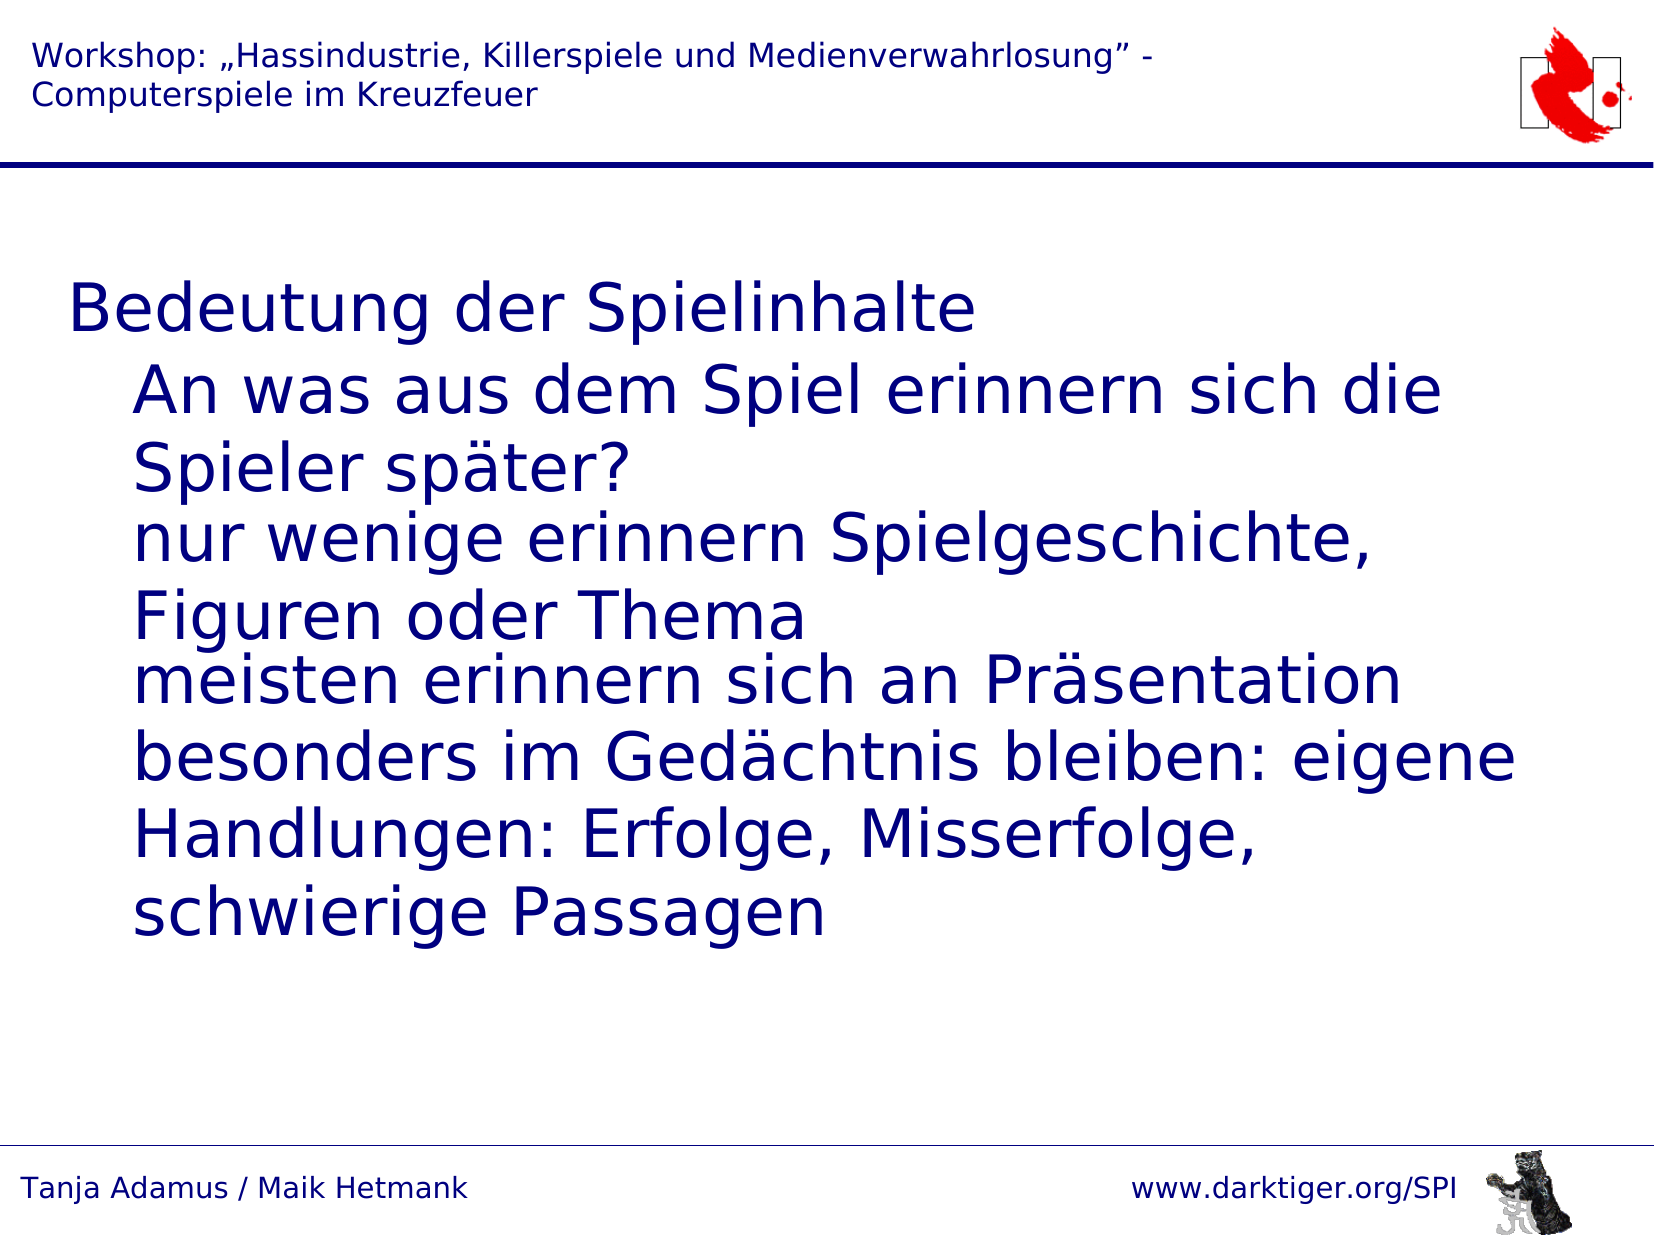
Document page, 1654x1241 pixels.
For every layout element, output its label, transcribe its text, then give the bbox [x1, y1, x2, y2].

text_box meisten erinnern sich an Präsentation [118, 633, 1625, 727]
text_box nur wenige erinnern Spielgeschichte, Figuren oder Thema [118, 492, 1595, 633]
text_box Workshop: „Hassindustrie, Killerspiele und Medienverwahrlosung” - Computerspiele im Kreuzfeuer [16, 29, 1418, 178]
picture [1486, 1150, 1572, 1235]
text_box besonders im Gedächtnis bleiben: eigene Handlungen: Erfolge, Misserfolge, schwierige Passagen [118, 727, 1595, 959]
text_box An was aus dem Spiel erinnern sich die Spieler später? [118, 344, 1595, 492]
text_box Bedeutung der Spielinhalte [53, 261, 1565, 355]
picture [1503, 16, 1632, 148]
